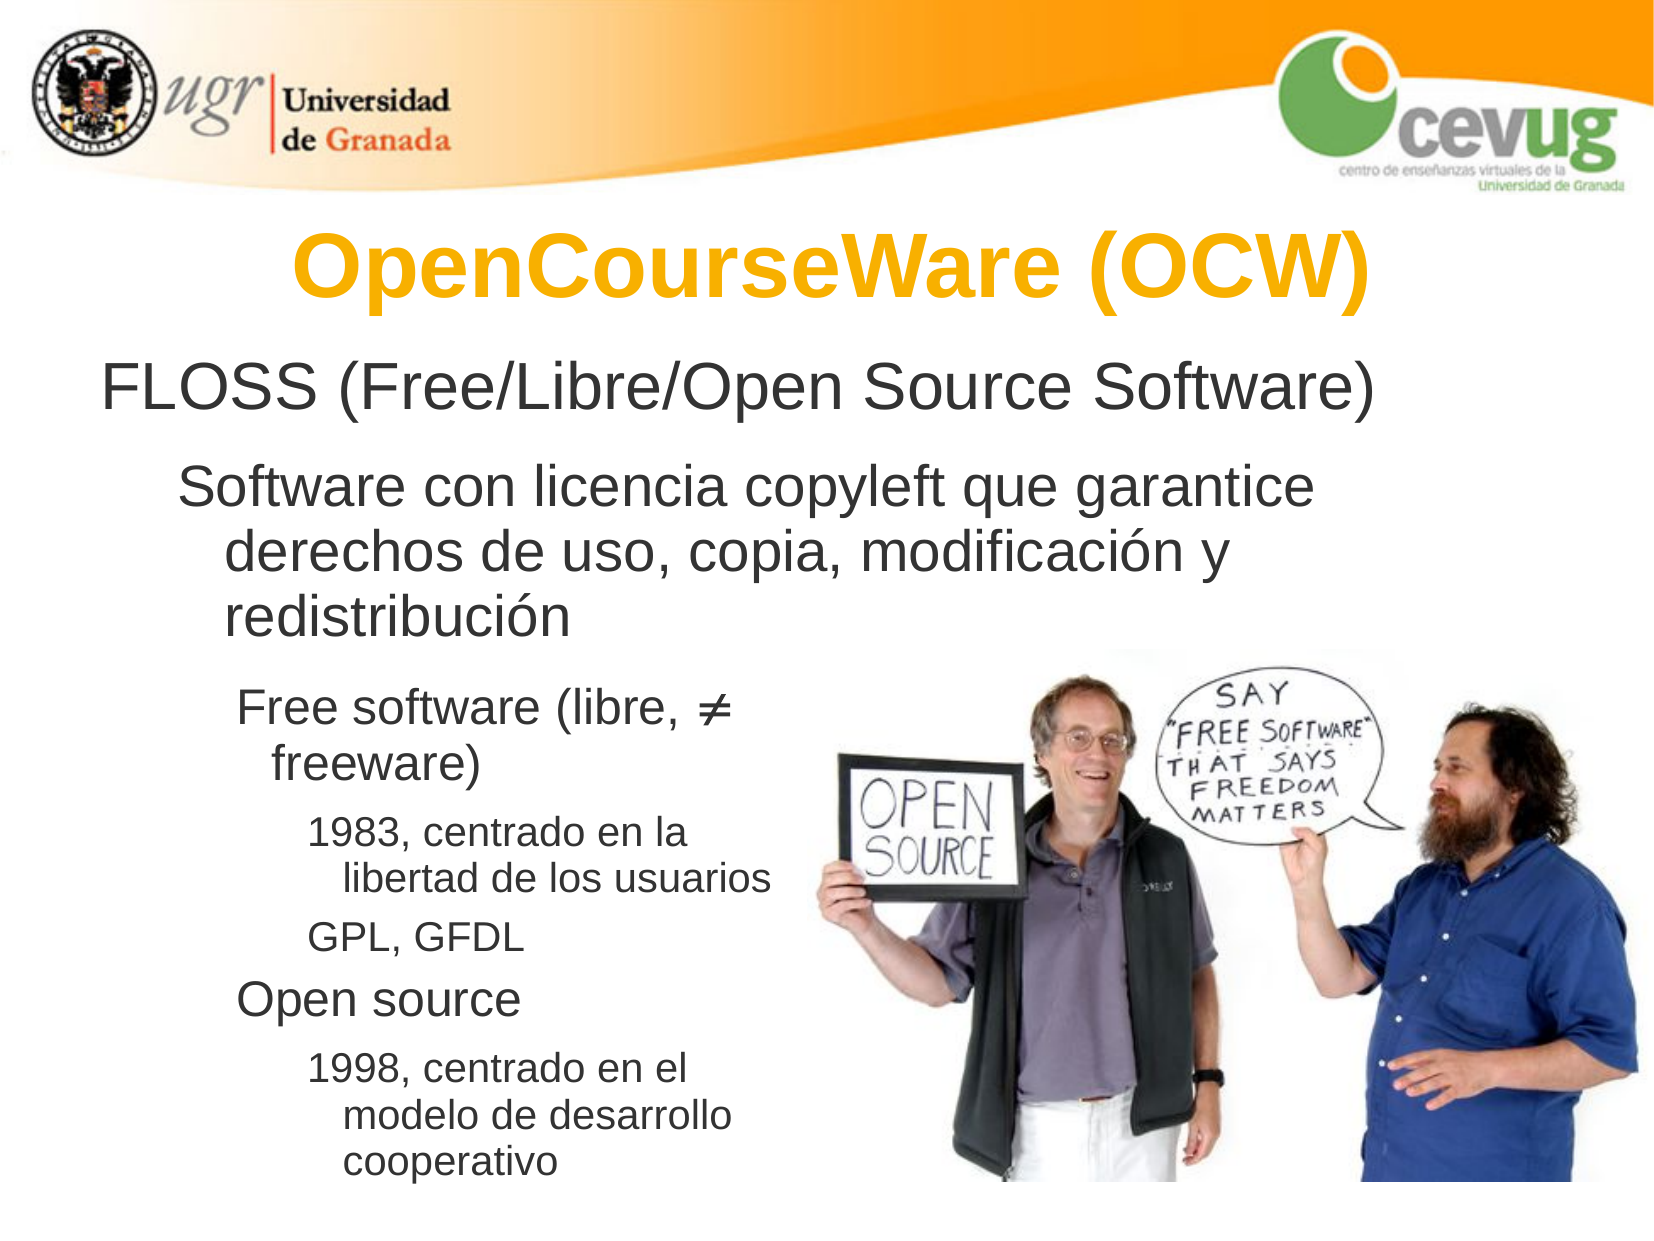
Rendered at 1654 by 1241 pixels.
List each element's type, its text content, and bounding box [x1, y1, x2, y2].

picture [807, 649, 1654, 1182]
title OpenCourseWare (OCW) [88, 177, 1577, 355]
list Free software (libre,  freeware) 1983, centrado en la libertad de los usuarios GPL, GFDL Open source 1998, centrado en el modelo de desarrollo cooperativo [59, 679, 827, 1215]
list FLOSS (Free/Libre/Open Source Software) Software con licencia copyleft que garantice derechos de uso, copia, modificación y redistribución [82, 349, 1571, 679]
